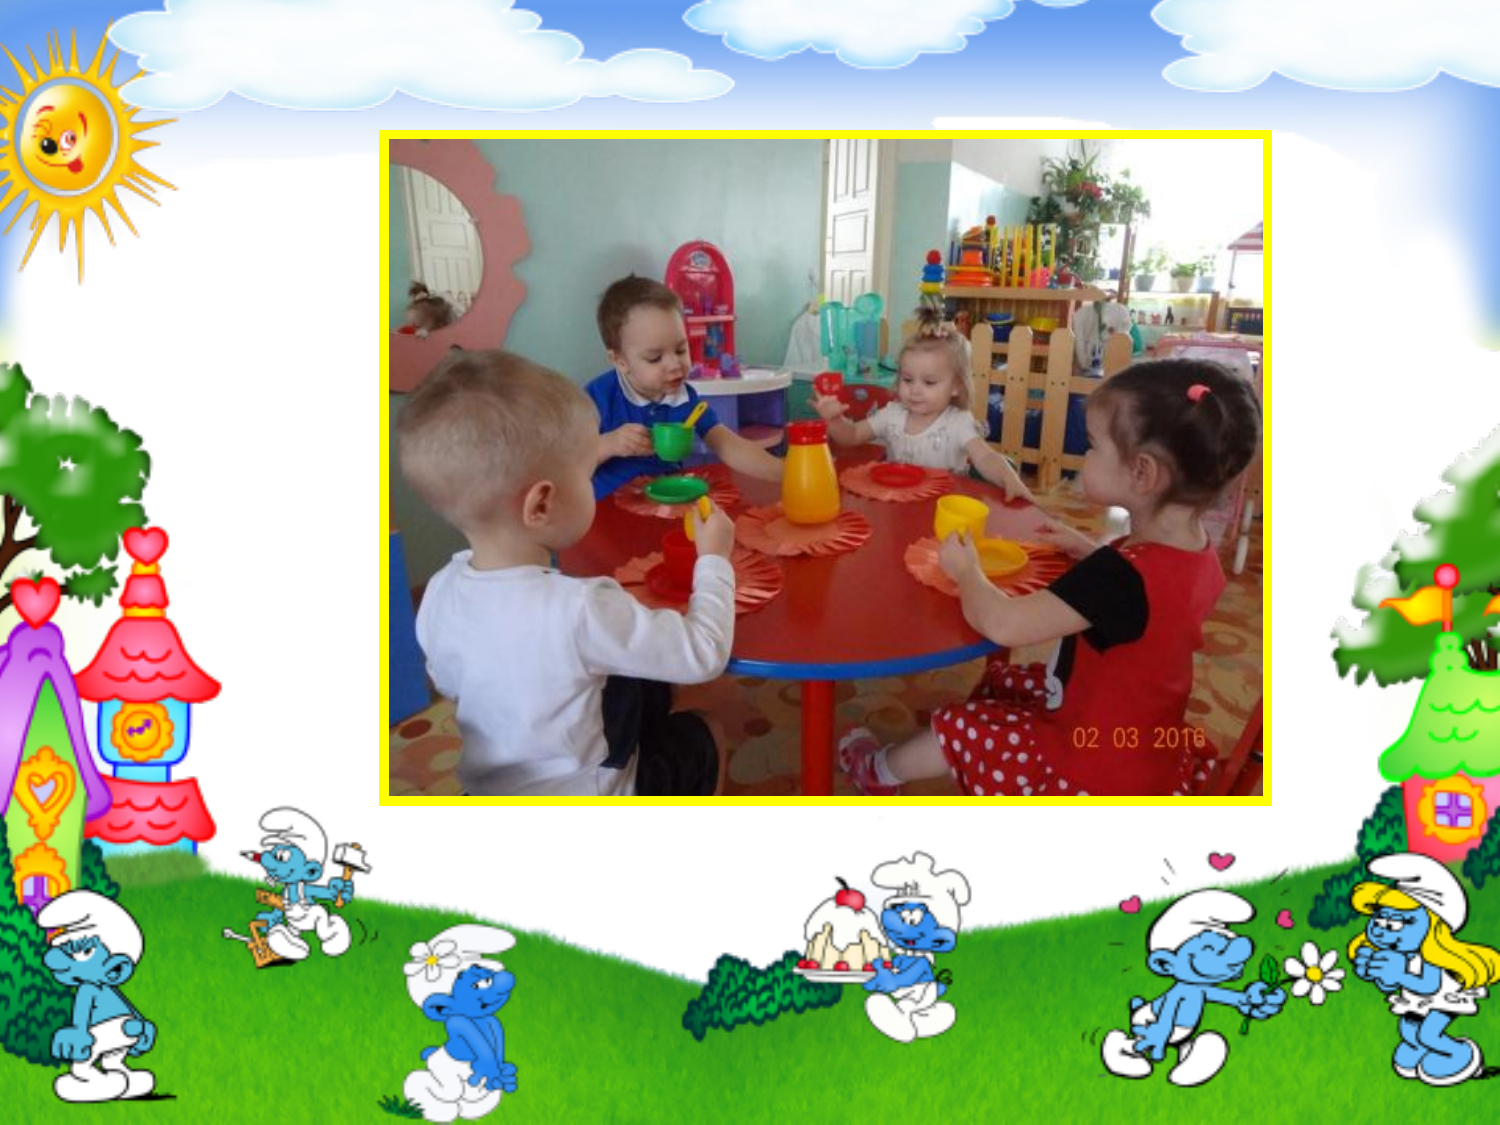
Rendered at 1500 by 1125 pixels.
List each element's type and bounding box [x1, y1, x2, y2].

picture [388, 139, 1263, 797]
